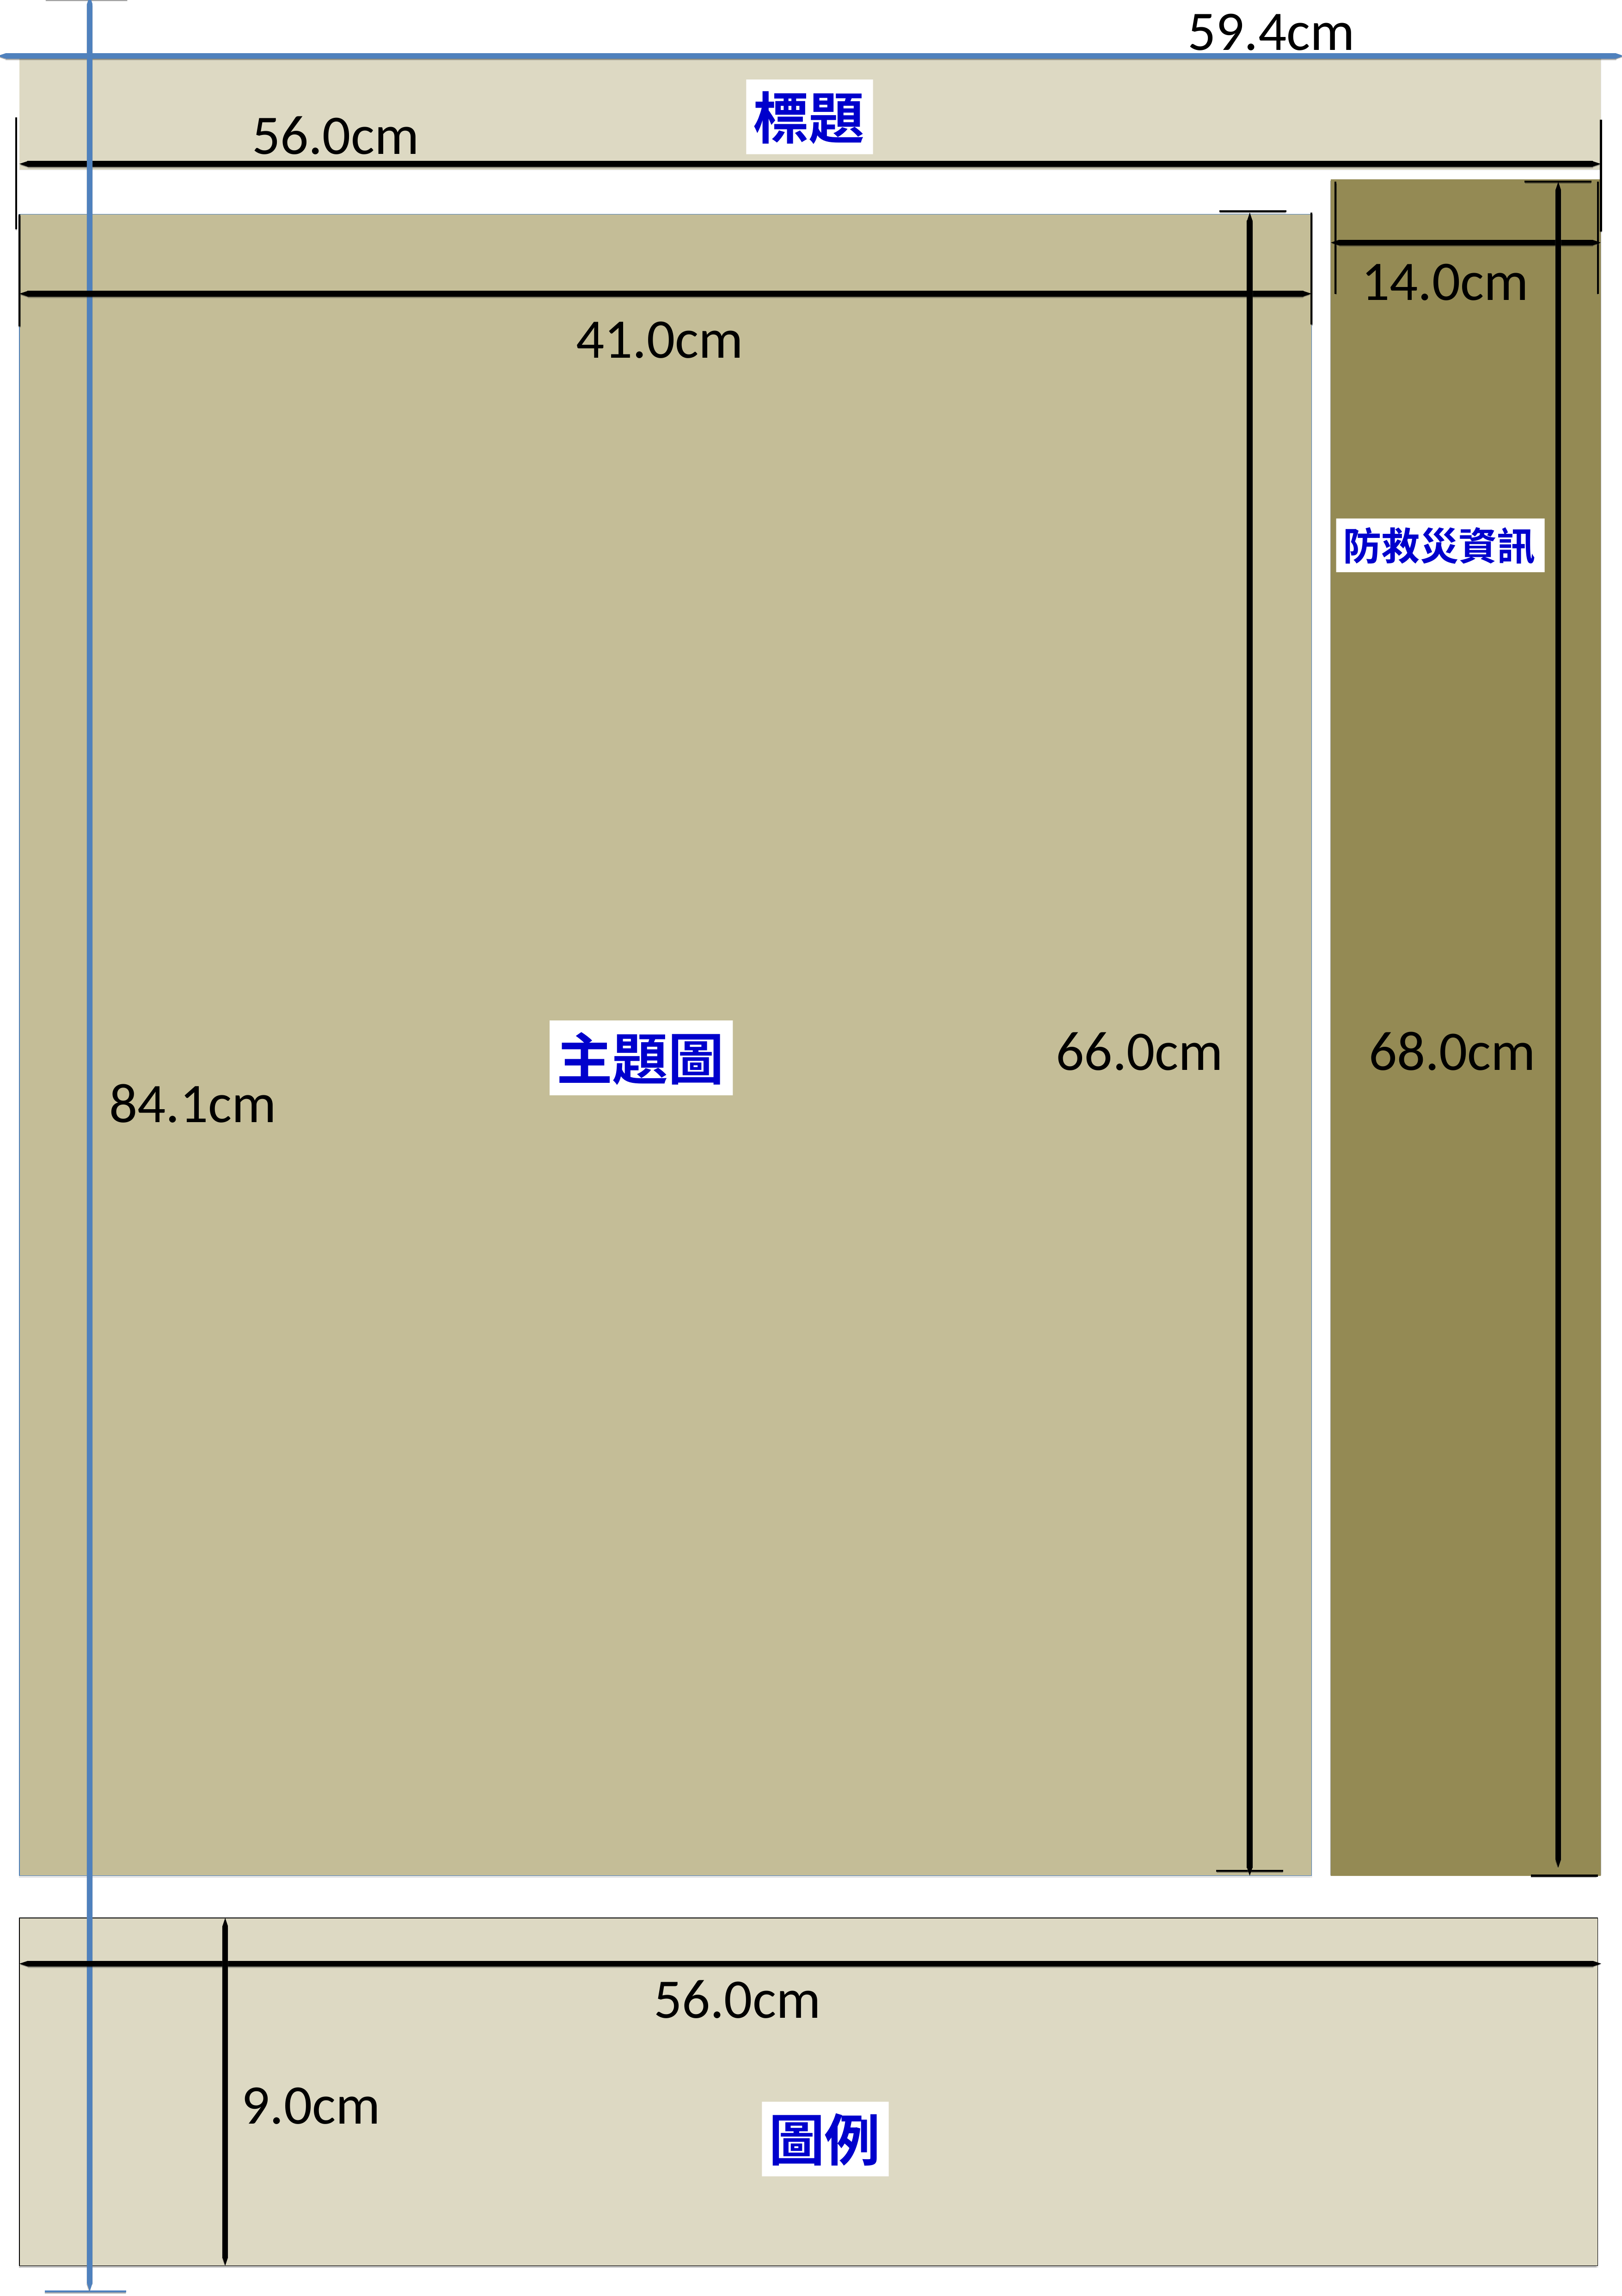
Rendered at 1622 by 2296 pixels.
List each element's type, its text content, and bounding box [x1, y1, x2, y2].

text_box 66.0cm [1049, 1010, 1232, 1086]
text_box [428, 165, 1600, 170]
text_box 14.0cm [1354, 247, 1537, 316]
text_box [19, 1918, 86, 1963]
text_box 56.0cm [245, 95, 428, 170]
text_box [1250, 295, 1311, 1876]
text_box 84.1cm [102, 1063, 286, 1138]
text_box 41.0cm [569, 299, 753, 374]
text_box [93, 1968, 224, 2265]
text_box 56.0cm [647, 1959, 830, 2033]
text_box 圖例 [762, 2101, 889, 2177]
text_box [1331, 243, 1601, 1876]
text_box [93, 299, 1249, 1876]
text_box [20, 214, 86, 293]
text_box [226, 1966, 1598, 2265]
text_box [19, 295, 86, 1876]
text_box [93, 214, 1249, 291]
text_box 68.0cm [1361, 1010, 1545, 1086]
text_box 標題 [746, 79, 873, 154]
text_box 主題圖 [550, 1020, 733, 1095]
text_box [19, 1964, 86, 2265]
text_box [1251, 214, 1310, 293]
text_box [226, 1918, 1598, 1962]
text_box 防救災資訊 [1336, 518, 1545, 573]
text_box [93, 1918, 225, 1961]
text_box 9.0cm [234, 2064, 389, 2139]
text_box [1331, 179, 1601, 242]
text_box 59.4cm [1181, 0, 1364, 66]
text_box [93, 61, 1601, 163]
text_box [19, 61, 86, 164]
text_box [19, 164, 86, 170]
